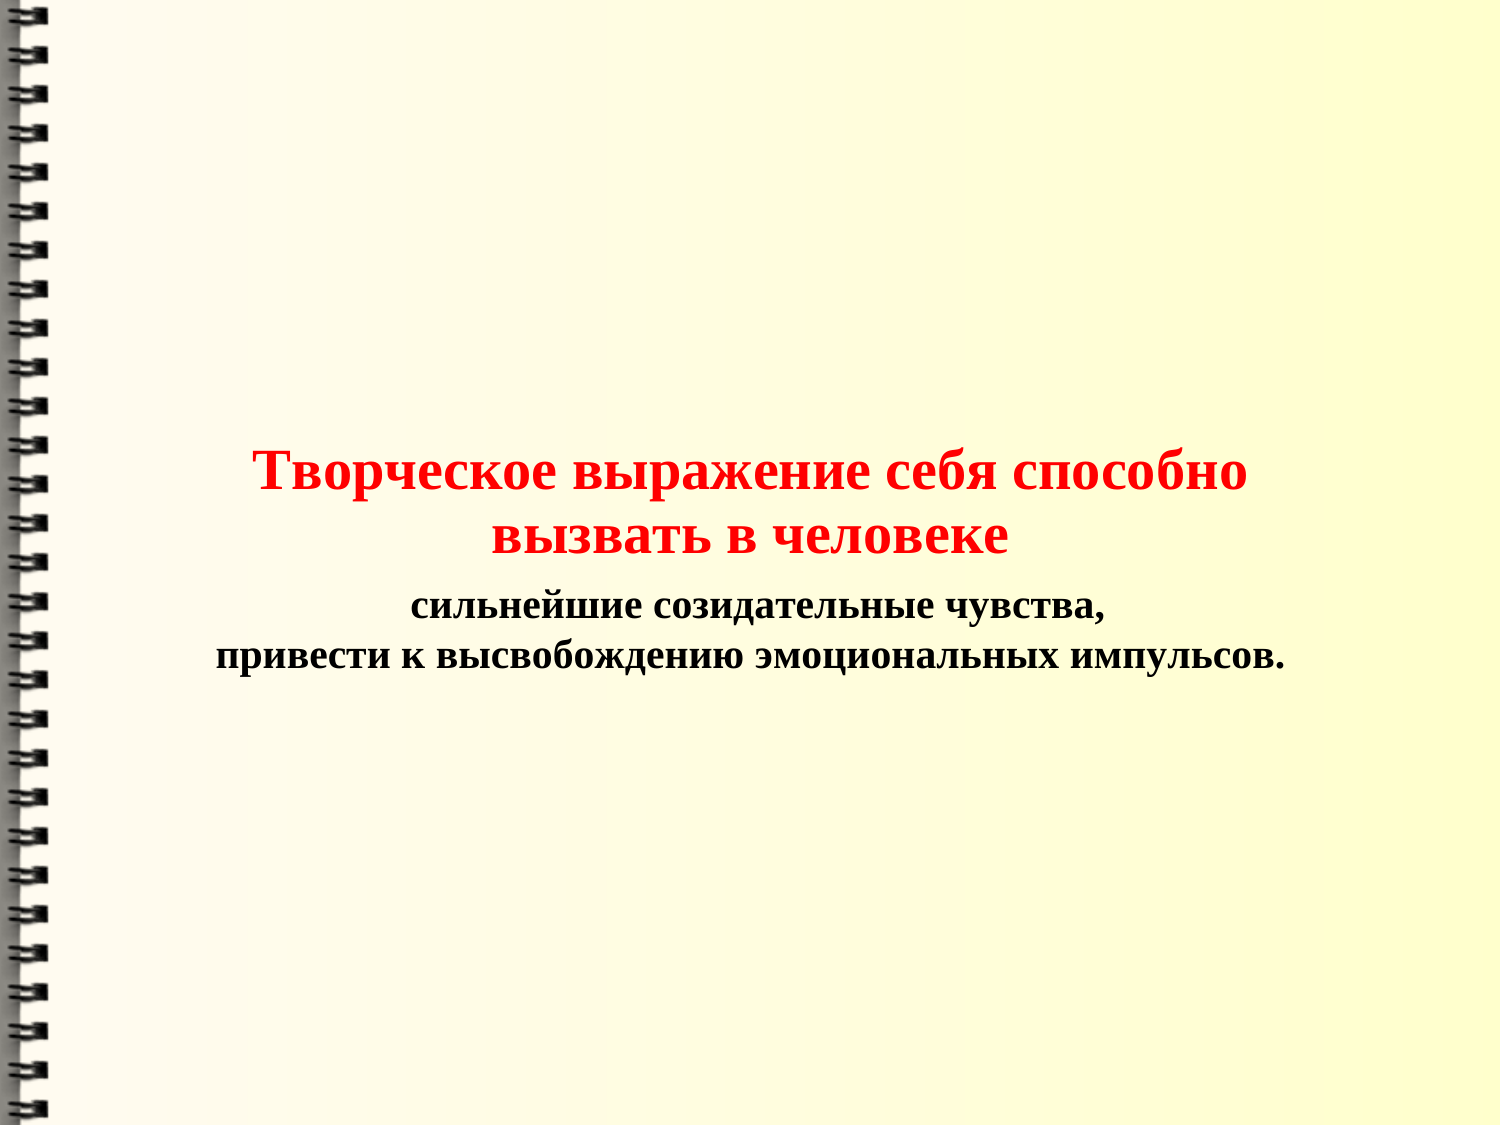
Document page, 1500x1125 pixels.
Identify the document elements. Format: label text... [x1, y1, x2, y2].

subtitle Творческое выражение себя способно вызвать в человеке сильнейшие созидательные чувства, привести к высвобождению эмоциональных импульсов. [110, 93, 1392, 1022]
picture [0, 0, 69, 1125]
